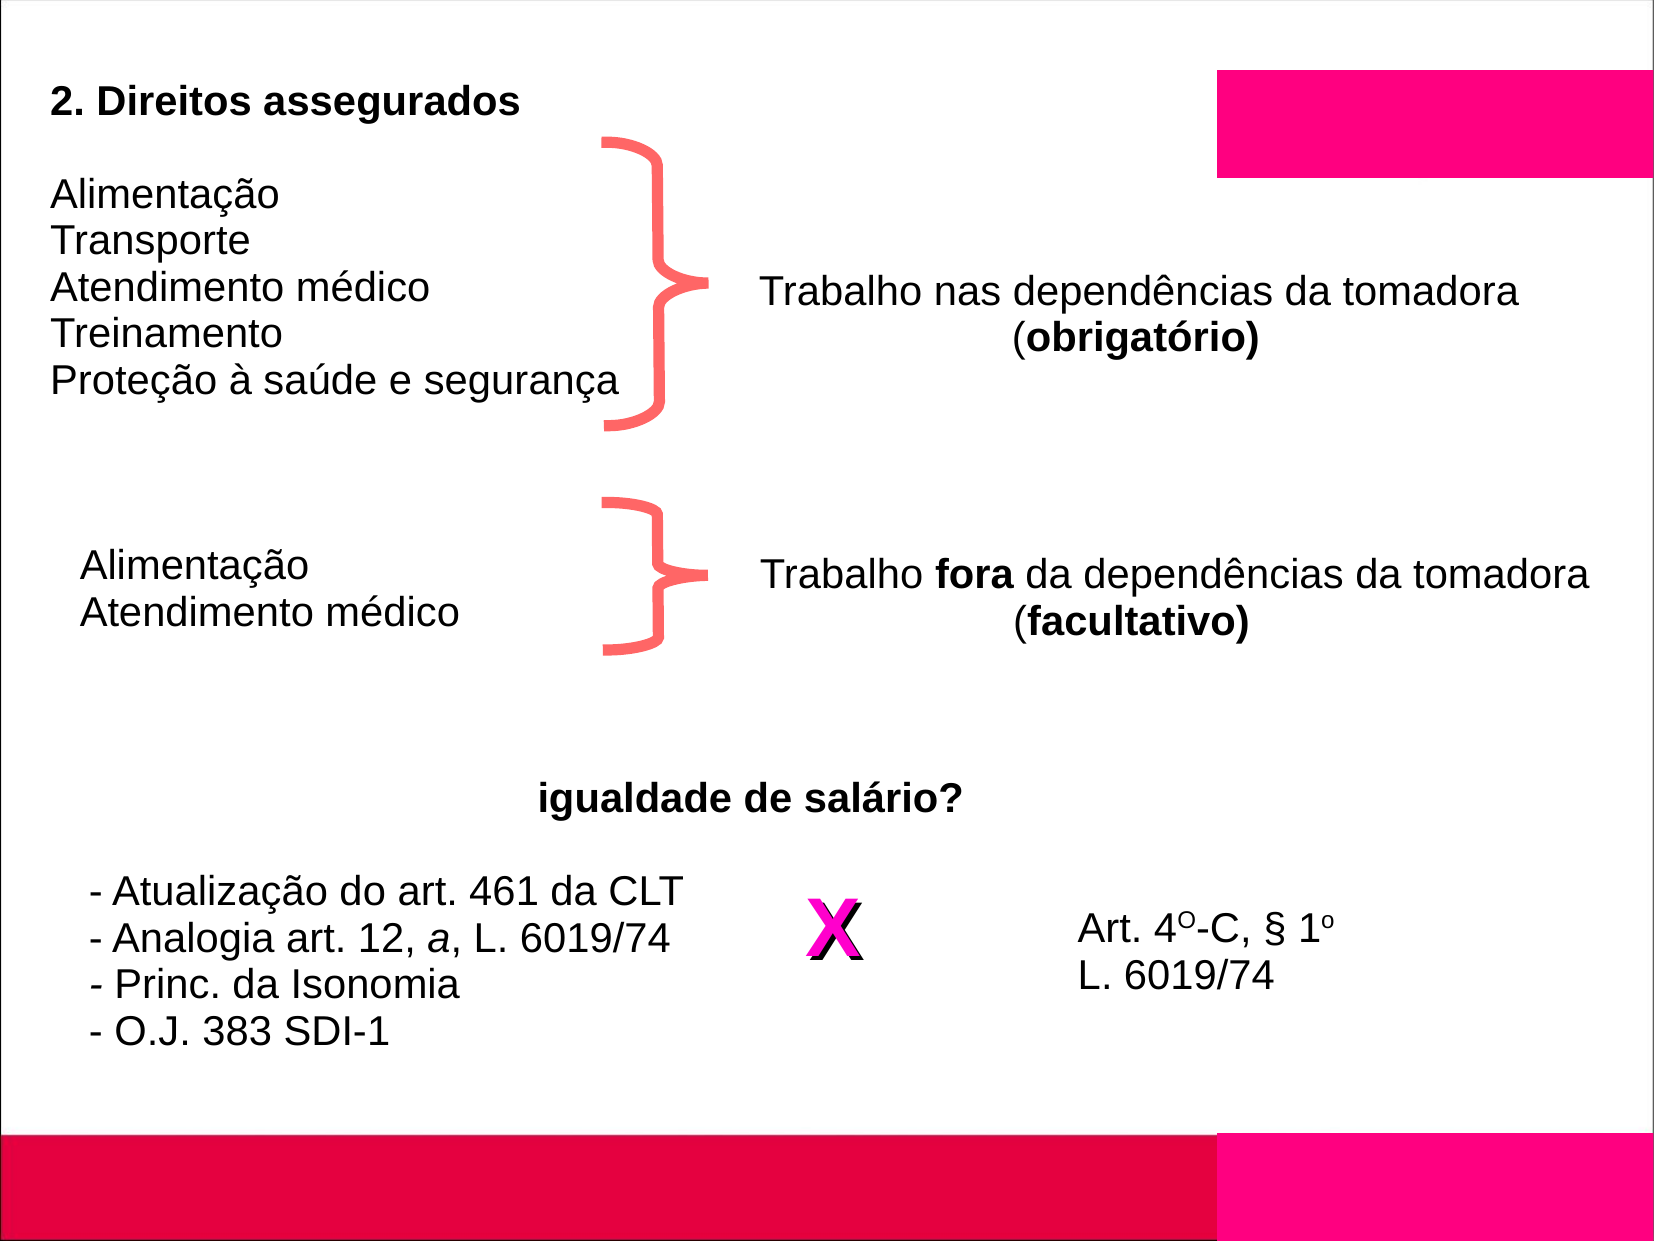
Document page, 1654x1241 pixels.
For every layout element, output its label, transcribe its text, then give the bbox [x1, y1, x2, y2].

text_box igualdade de salário? - Atualização do art. 461 da CLT - Analogia art. 12, a, L. 6019/74 - Princ. da Isonomia - O.J. 383 SDI-1 [74, 767, 1300, 1111]
text_box Alimentação Atendimento médico [65, 534, 664, 831]
text_box Trabalho fora da dependências da tomadora (facultativo) [745, 543, 1619, 654]
text_box 2. Direitos assegurados Alimentação Transporte Atendimento médico Treinamento Proteção à saúde e segurança [35, 23, 981, 461]
picture [0, 0, 1654, 1241]
text_box Trabalho nas dependências da tomadora (obrigatório) [744, 259, 1615, 370]
text_box X [720, 874, 981, 1087]
text_box Art. 4O-C, § 1o L. 6019/74 [1062, 897, 1465, 1008]
